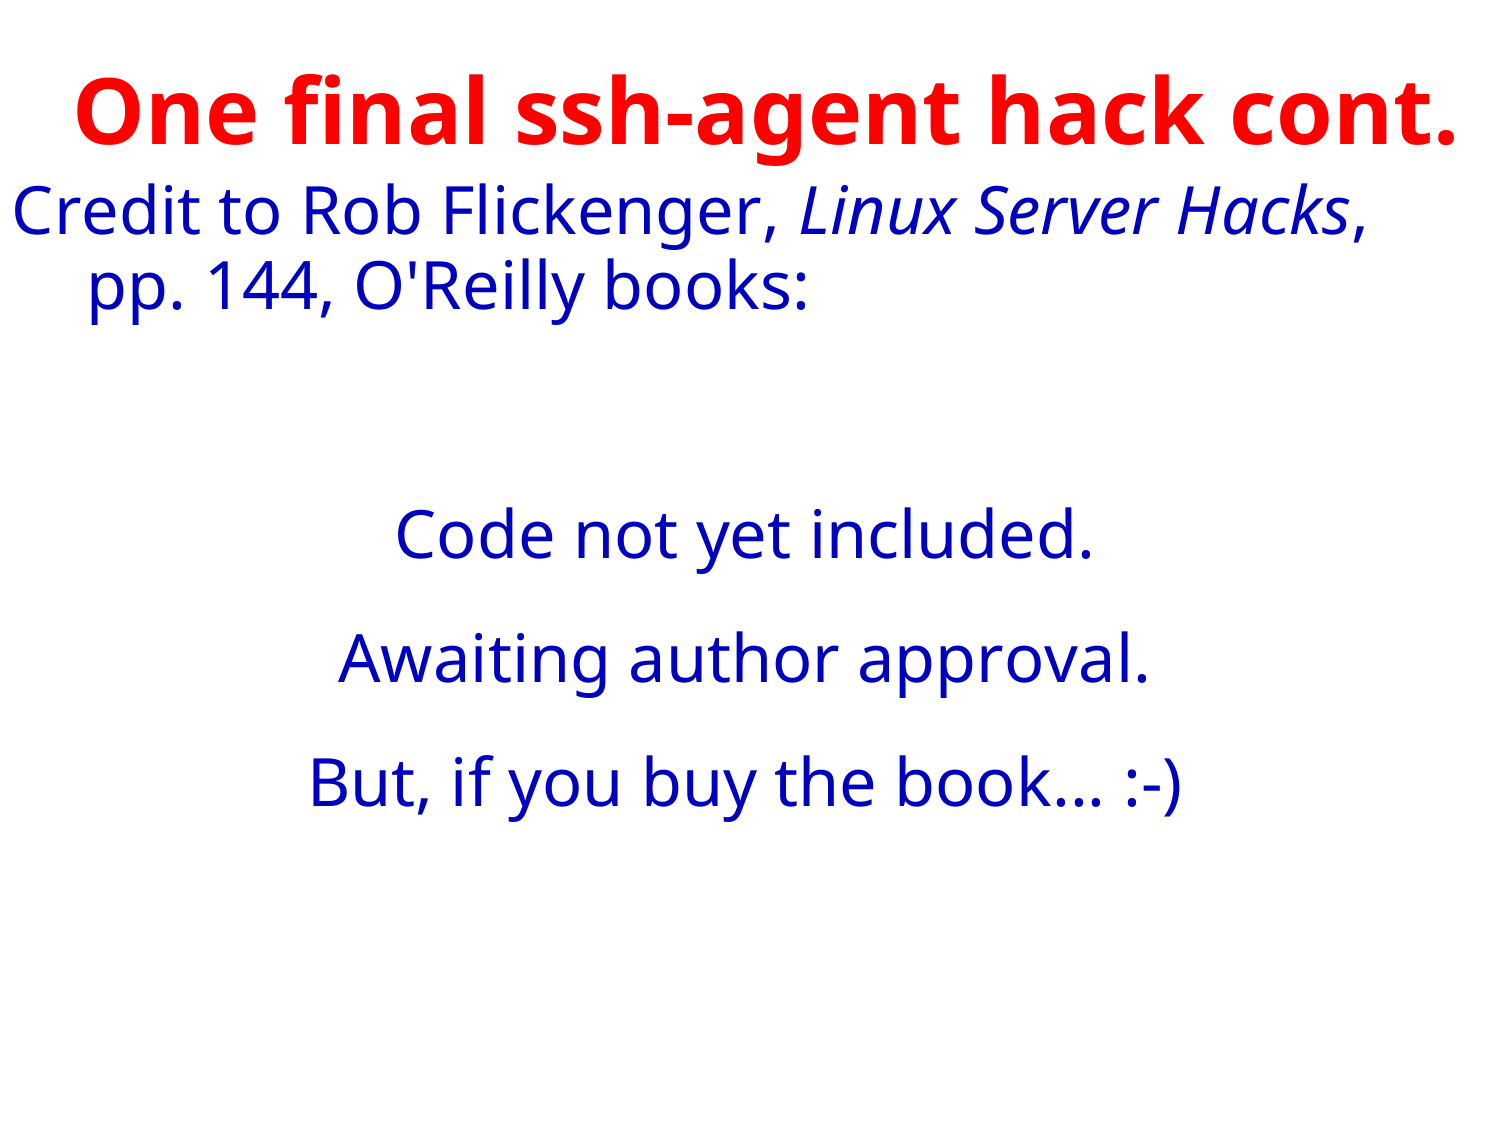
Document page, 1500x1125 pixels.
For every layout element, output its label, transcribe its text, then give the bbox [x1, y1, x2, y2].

title One final ssh-agent hack cont. [71, 46, 1462, 169]
list Credit to Rob Flickenger, Linux Server Hacks, pp. 144, O'Reilly books: Code not yet included. Awaiting author approval. But, if you buy the book... :-) [11, 175, 1480, 1092]
